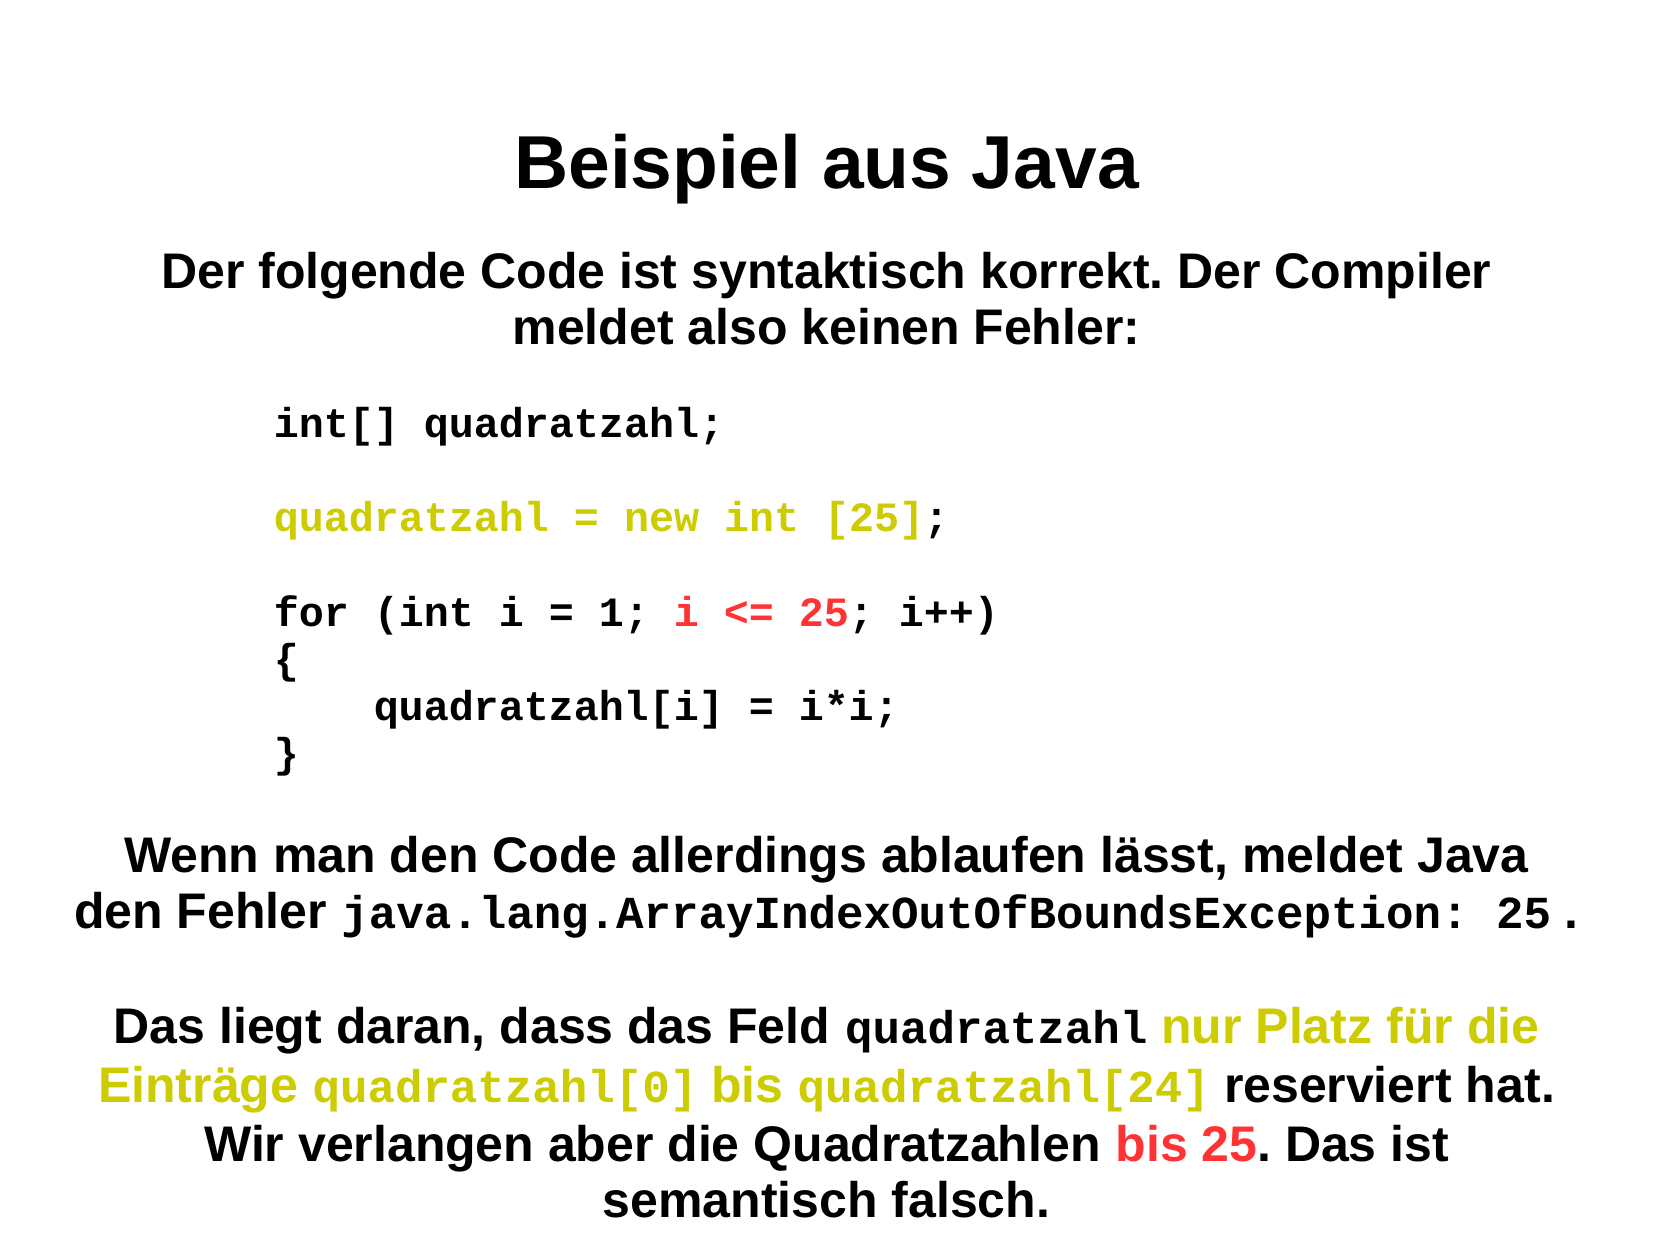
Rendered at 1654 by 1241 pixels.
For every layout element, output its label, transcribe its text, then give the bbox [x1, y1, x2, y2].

text_box Der folgende Code ist syntaktisch korrekt. Der Compiler meldet also keinen Fehler: int[] quadratzahl; quadratzahl = new int [25]; for (int i = 1; i <= 25; i++) { quadratzahl[i] = i*i; } Wenn man den Code allerdings ablaufen lässt, meldet Java den Fehler java.lang.ArrayIndexOutOfBoundsException: 25 . Das liegt daran, dass das Feld quadratzahl nur Platz für die Einträge quadratzahl[0] bis quadratzahl[24] reserviert hat. Wir verlangen aber die Quadratzahlen bis 25. Das ist semantisch falsch. [59, 236, 1595, 1241]
chart [776, 593, 895, 653]
title Beispiel aus Java [88, 118, 1565, 207]
